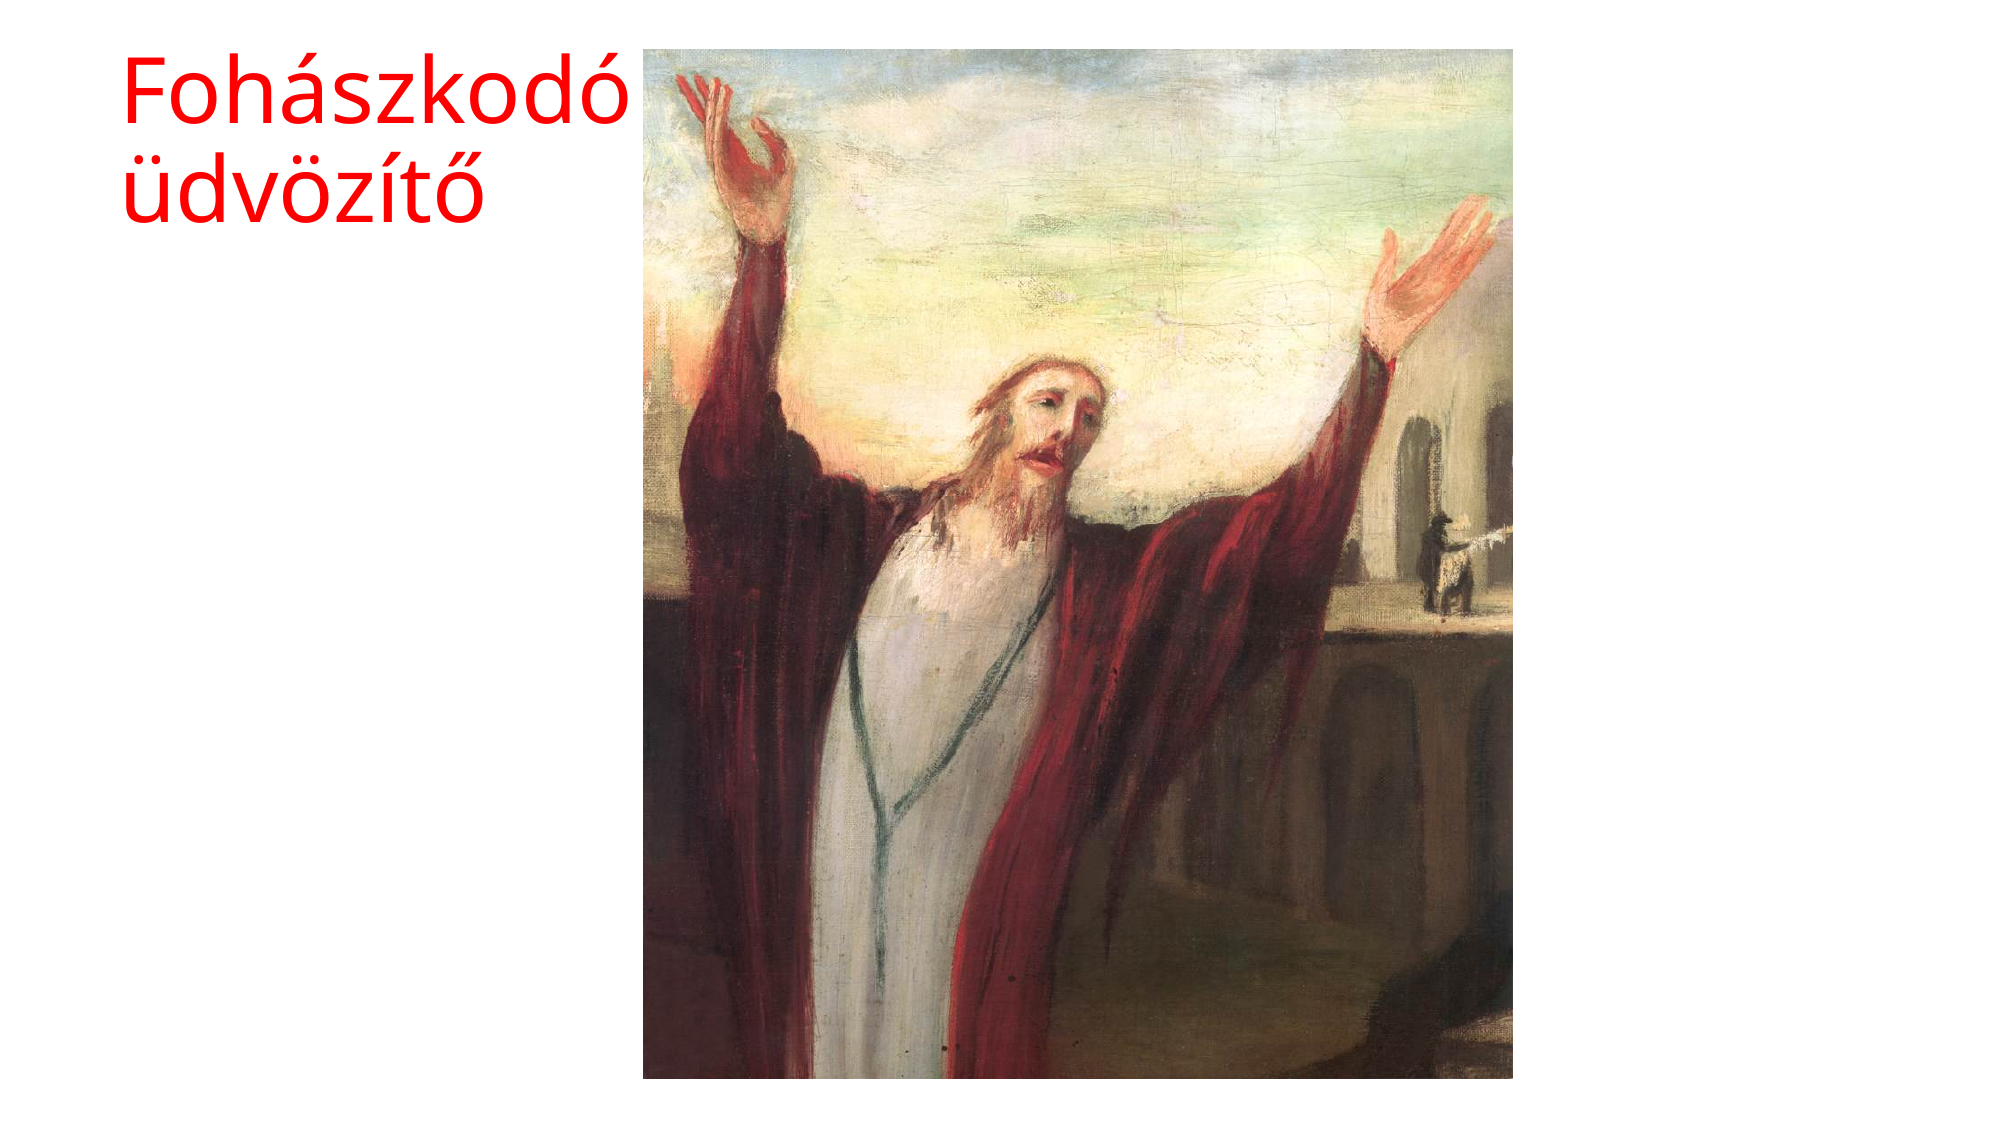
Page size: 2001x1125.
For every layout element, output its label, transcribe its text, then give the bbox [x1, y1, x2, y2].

title Fohászkodó üdvözítő [104, 35, 1830, 253]
picture [643, 49, 1513, 1079]
